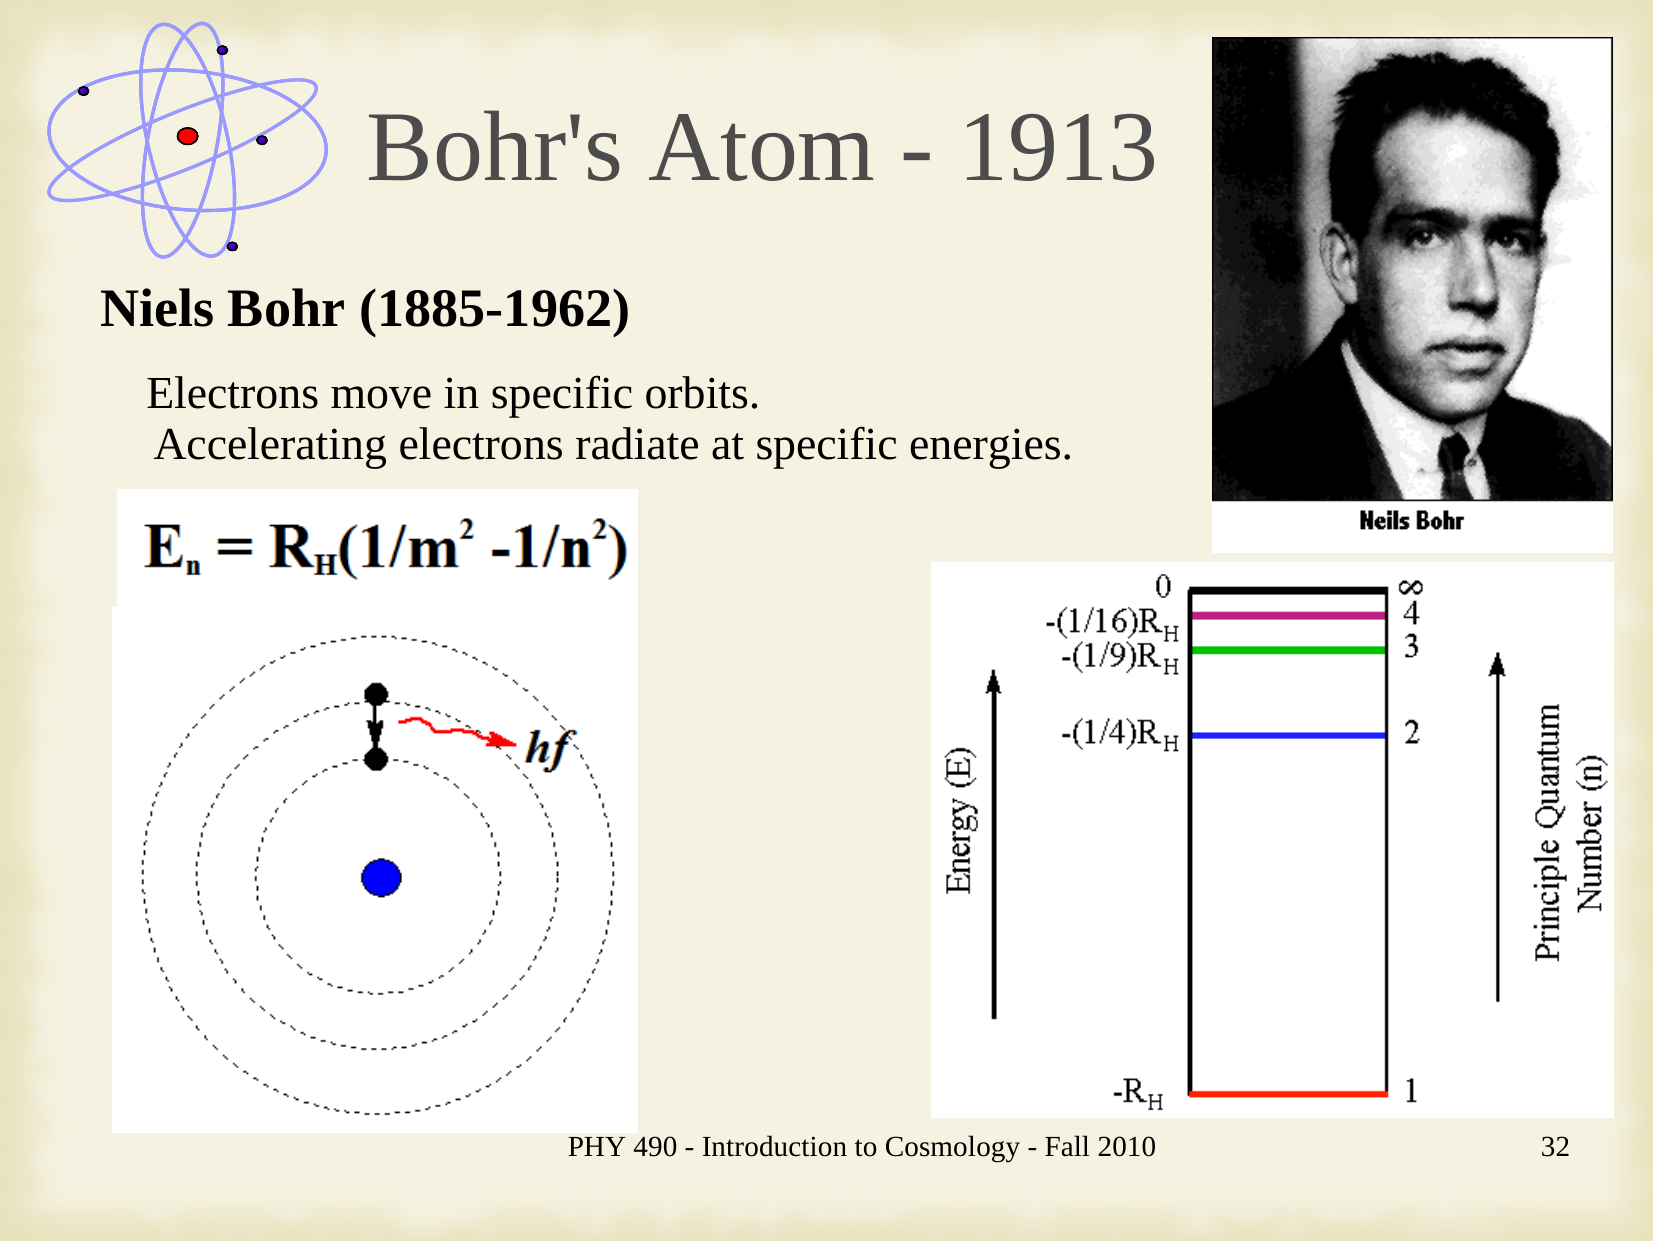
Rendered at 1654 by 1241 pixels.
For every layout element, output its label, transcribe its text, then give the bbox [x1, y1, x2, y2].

list Niels Bohr (1885-1962) Electrons move in specific orbits. Accelerating electrons radiate at specific energies. [82, 278, 1163, 472]
picture [0, 0, 1653, 1241]
title Bohr's Atom - 1913 [334, 50, 1205, 244]
